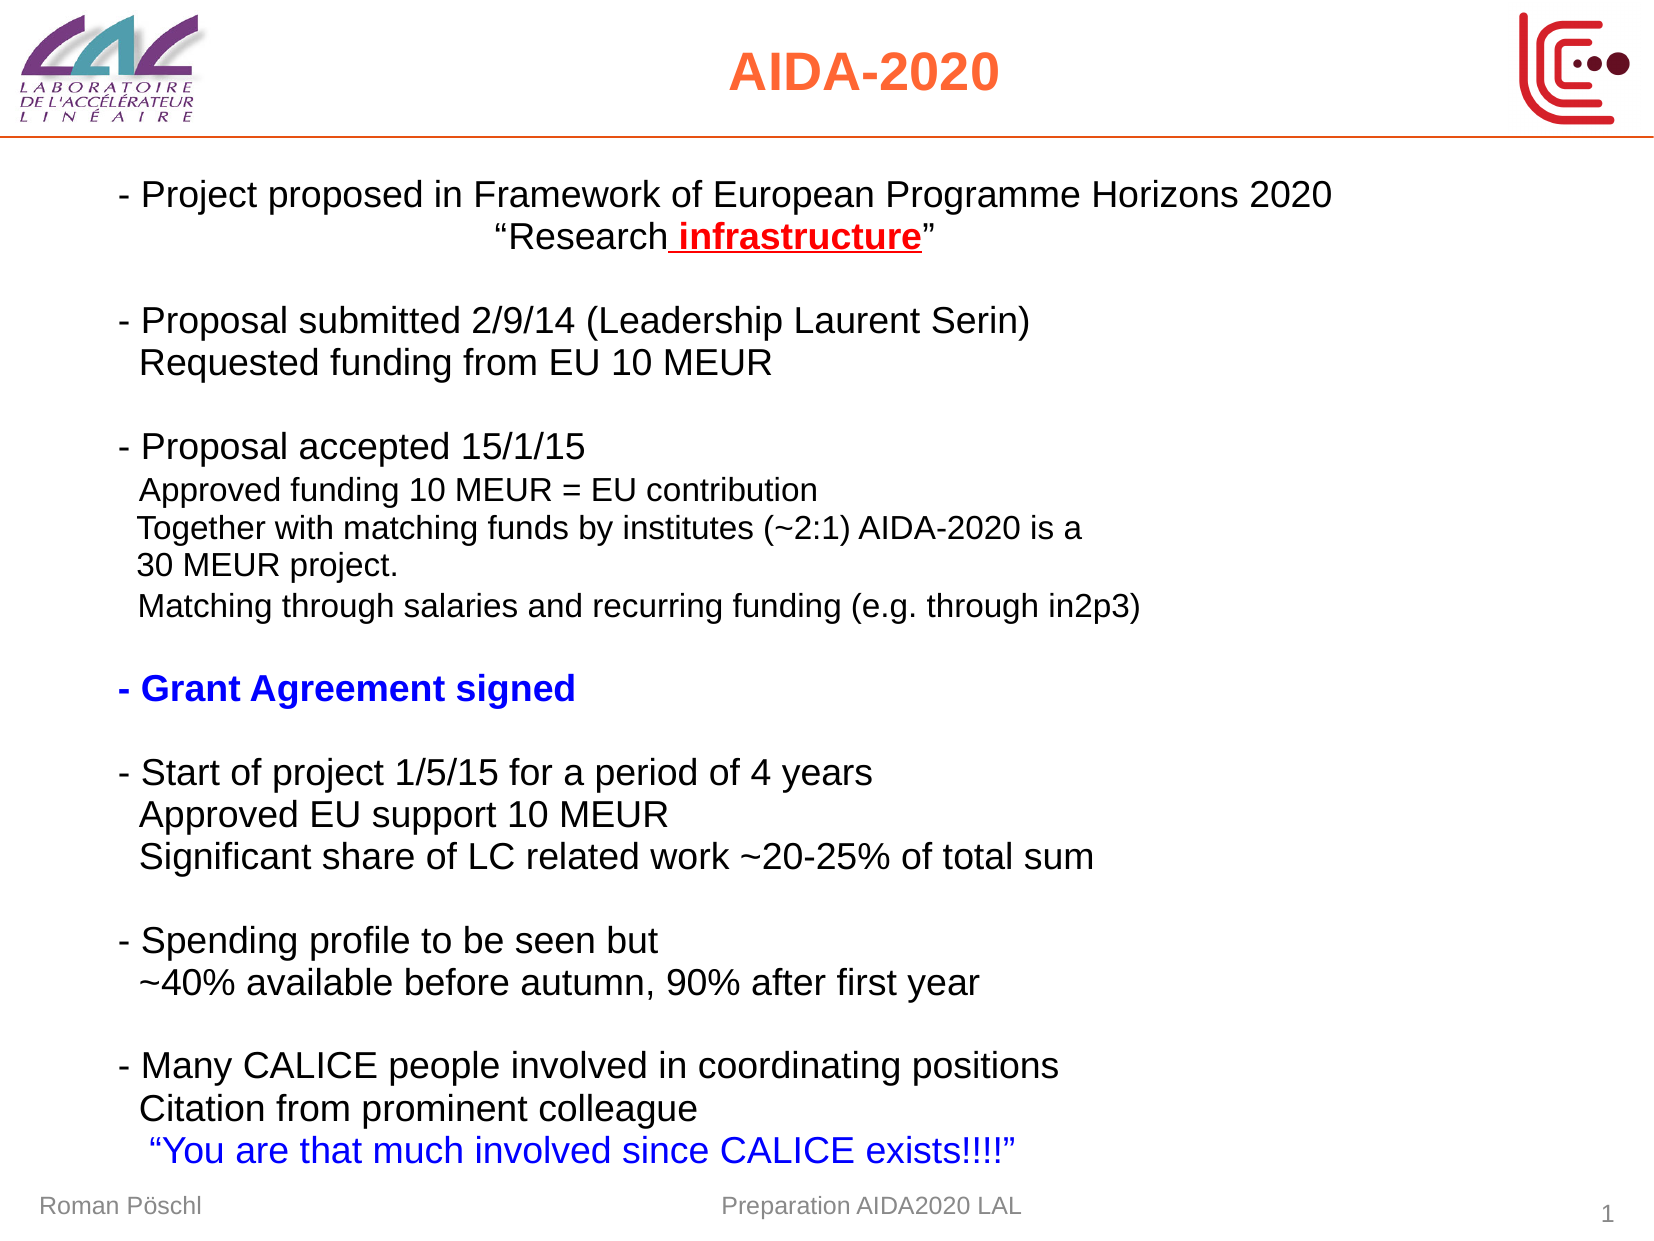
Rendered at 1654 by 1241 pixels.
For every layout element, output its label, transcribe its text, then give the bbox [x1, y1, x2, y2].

text_box - Project proposed in Framework of European Programme Horizons 2020 “Research infrastructure” - Proposal submitted 2/9/14 (Leadership Laurent Serin) Requested funding from EU 10 MEUR - Proposal accepted 15/1/15 Approved funding 10 MEUR = EU contribution Together with matching funds by institutes (~2:1) AIDA-2020 is a 30 MEUR project. Matching through salaries and recurring funding (e.g. through in2p3) - Grant Agreement signed - Start of project 1/5/15 for a period of 4 years Approved EU support 10 MEUR Significant share of LC related work ~20-25% of total sum - Spending profile to be seen but ~40% available before autumn, 90% after first year - Many CALICE people involved in coordinating positions Citation from prominent colleague “You are that much involved since CALICE exists!!!!” [103, 165, 1351, 1241]
title AIDA-2020 [128, 29, 1617, 113]
picture [1508, 2, 1641, 135]
picture [15, 10, 211, 125]
